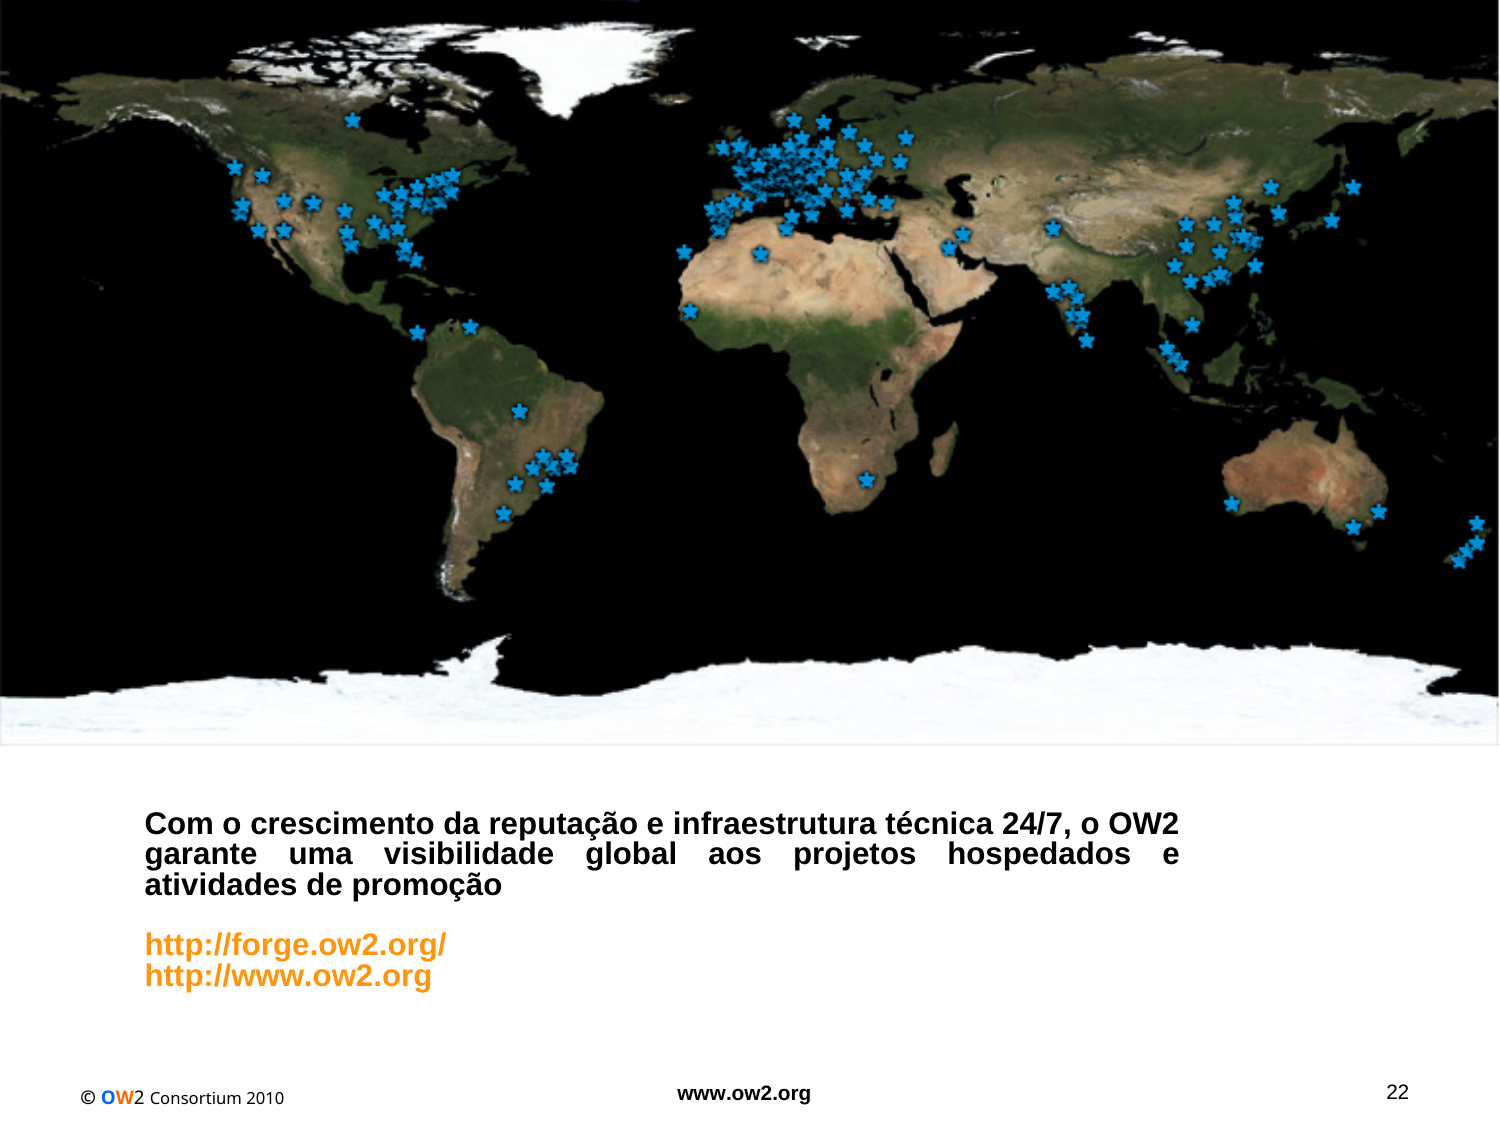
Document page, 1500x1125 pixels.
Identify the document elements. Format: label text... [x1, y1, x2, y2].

text_box Com o crescimento da reputação e infraestrutura técnica 24/7, o OW2 garante uma visibilidade global aos projetos hospedados e atividades de promoção http://forge.ow2.org/ http://www.ow2.org [129, 797, 1041, 1005]
picture [0, 0, 1500, 752]
